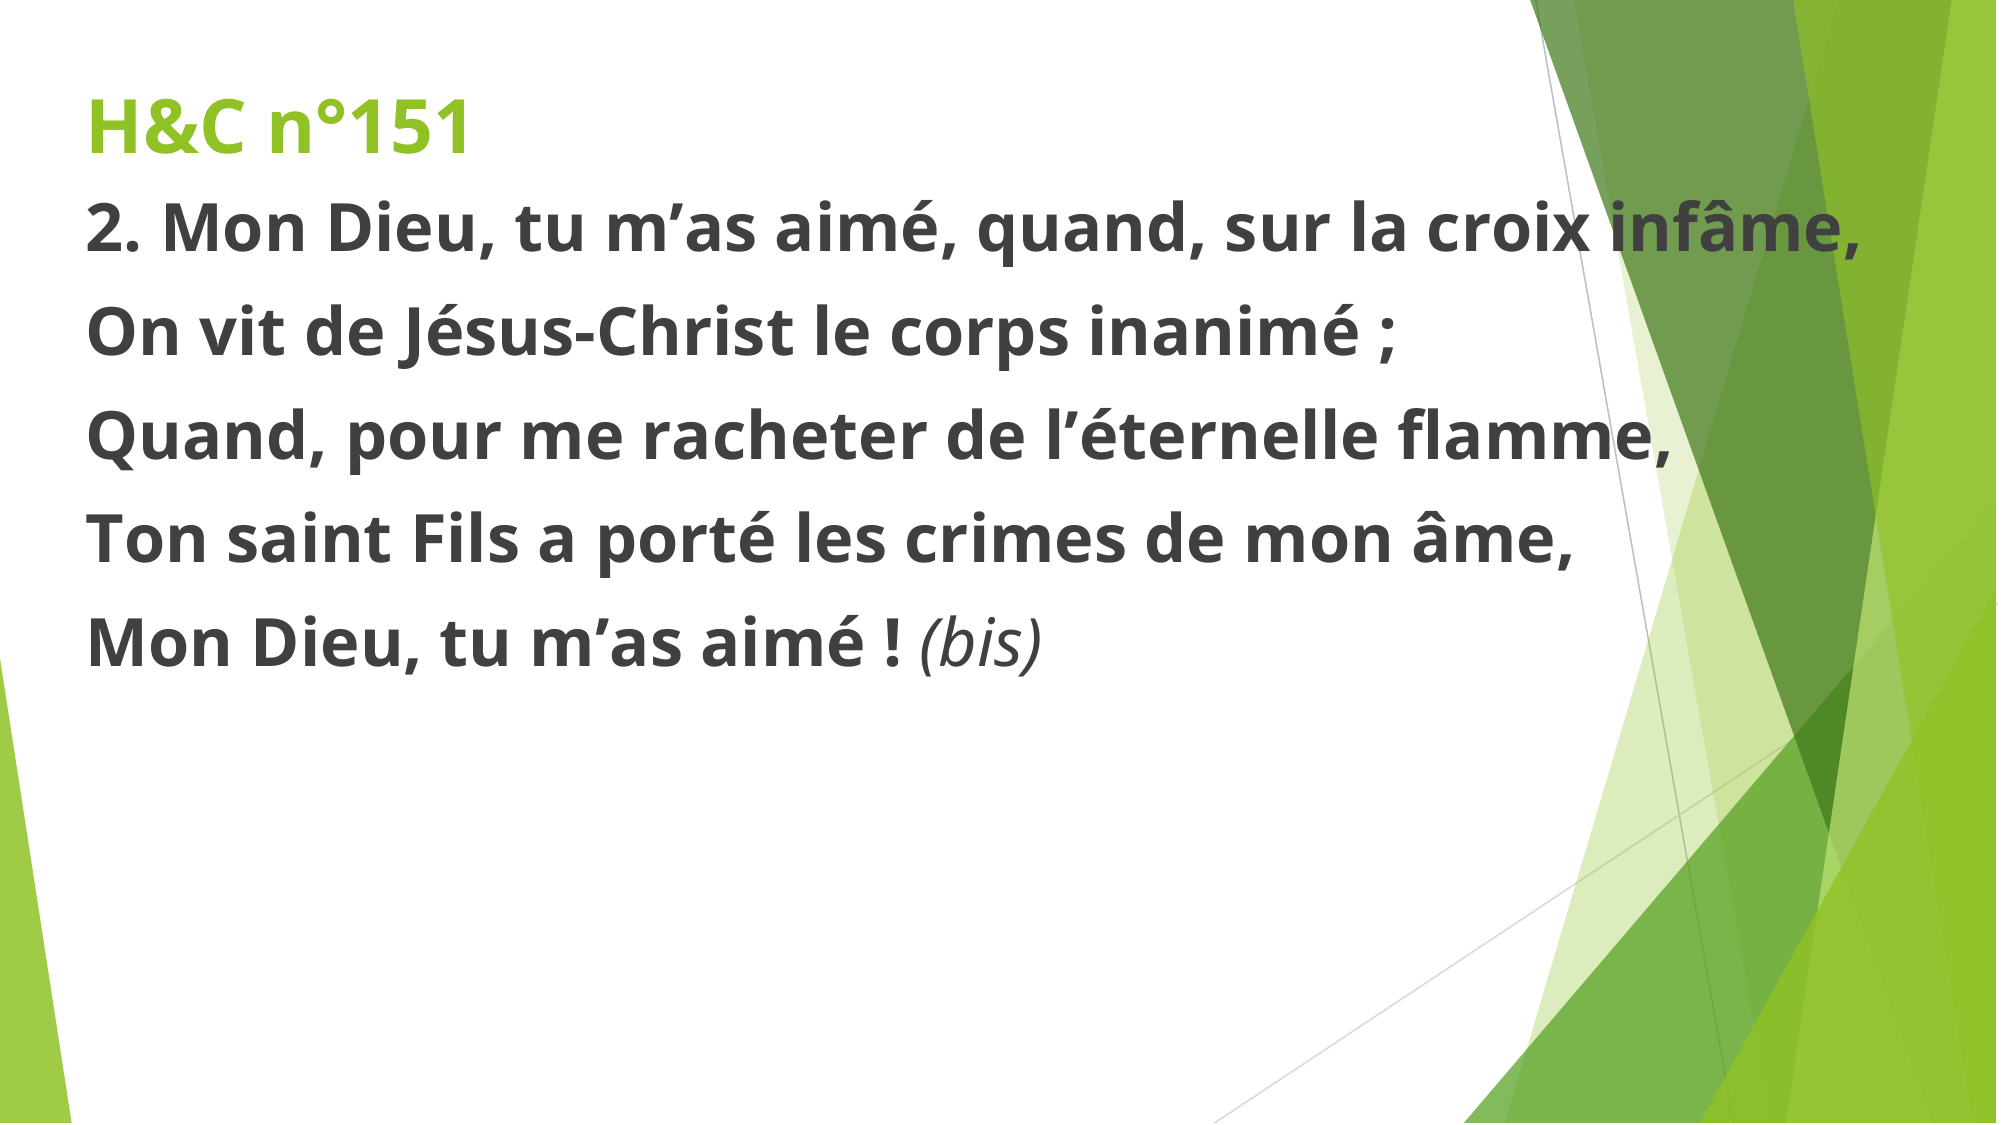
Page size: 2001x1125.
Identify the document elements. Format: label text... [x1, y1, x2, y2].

text_box H&C n°151 [70, 70, 863, 165]
text_box 2. Mon Dieu, tu m’as aimé, quand, sur la croix infâme, On vit de Jésus-Christ le corps inanimé ; Quand, pour me racheter de l’éternelle flamme, Ton saint Fils a porté les crimes de mon âme, Mon Dieu, tu m’as aimé ! (bis) [70, 165, 2001, 1075]
